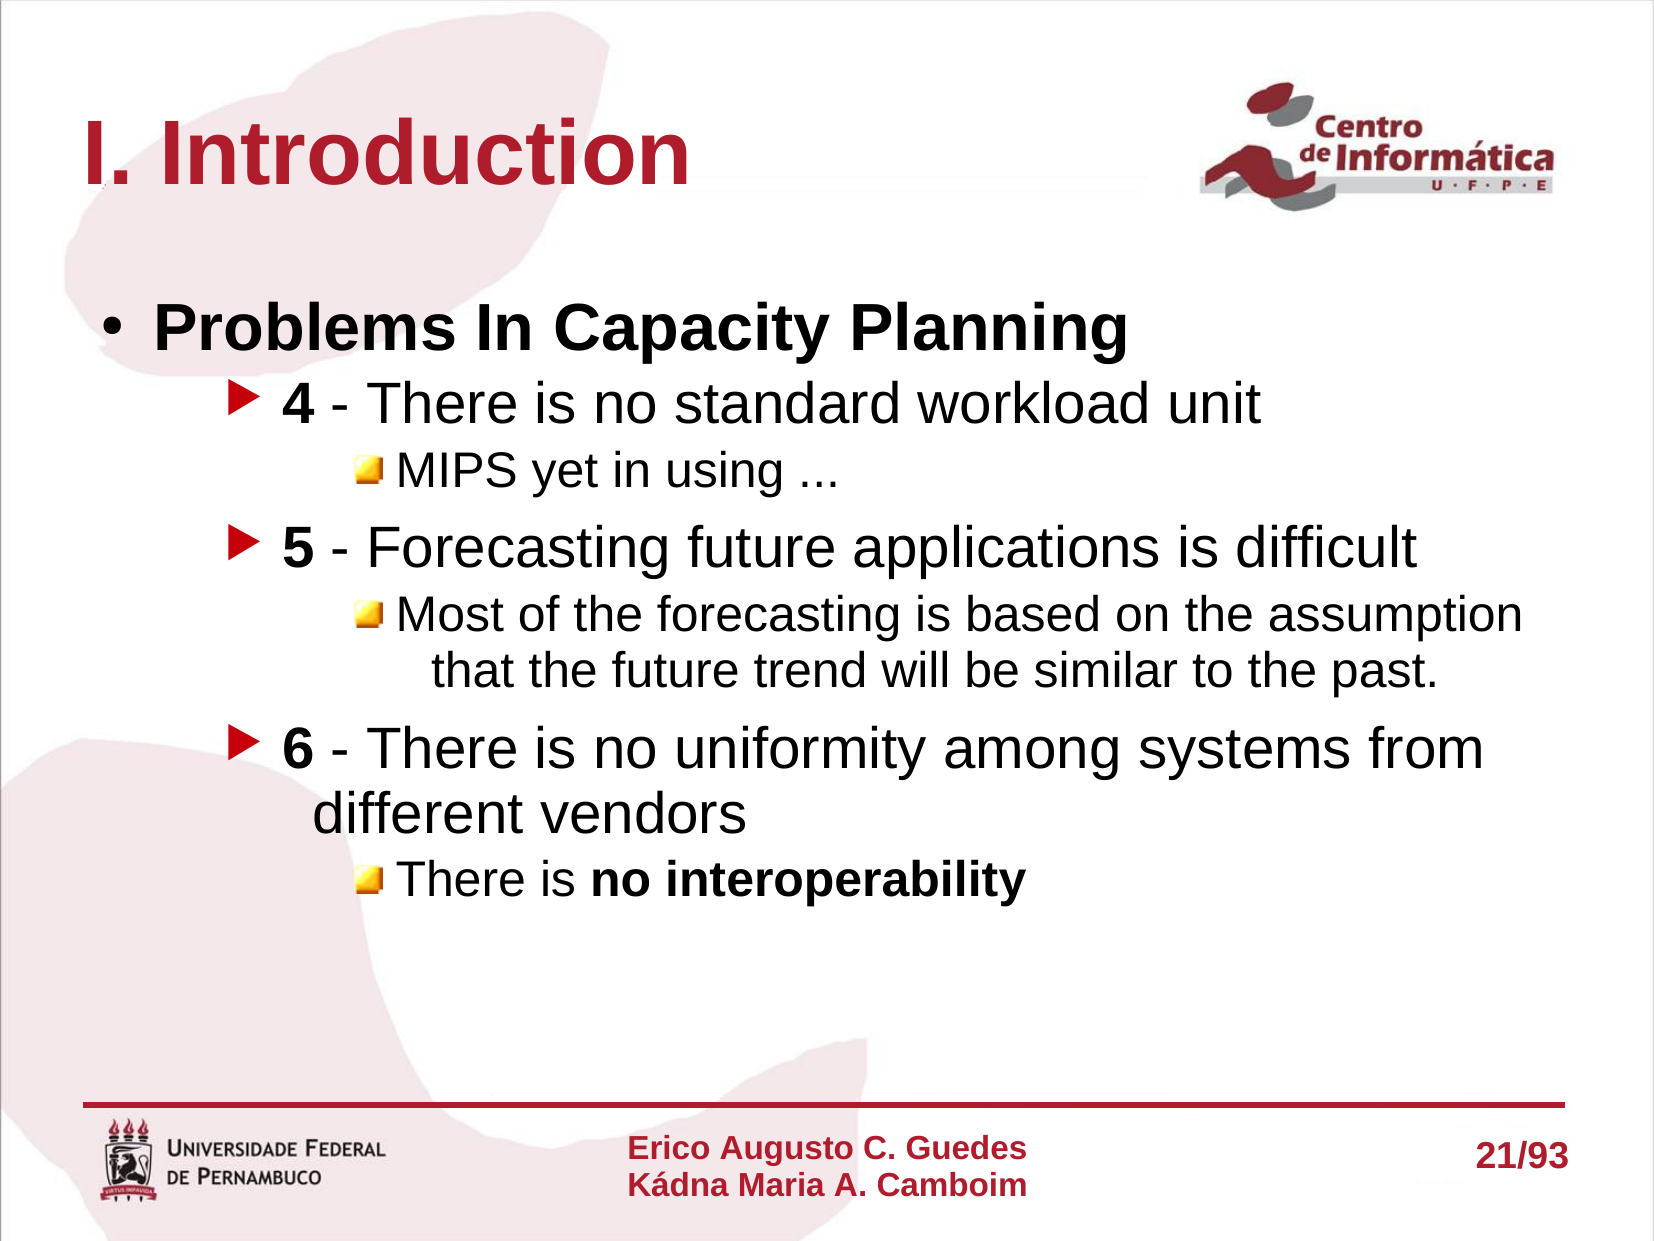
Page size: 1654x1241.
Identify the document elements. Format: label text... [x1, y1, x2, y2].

picture [0, 0, 1654, 1241]
list Problems In Capacity Planning 4 - There is no standard workload unit MIPS yet in using ... 5 - Forecasting future applications is difficult Most of the forecasting is based on the assumption that the future trend will be similar to the past. 6 - There is no uniformity among systems from different vendors There is no interoperability [82, 290, 1571, 1094]
title I. Introduction [82, 56, 1571, 250]
